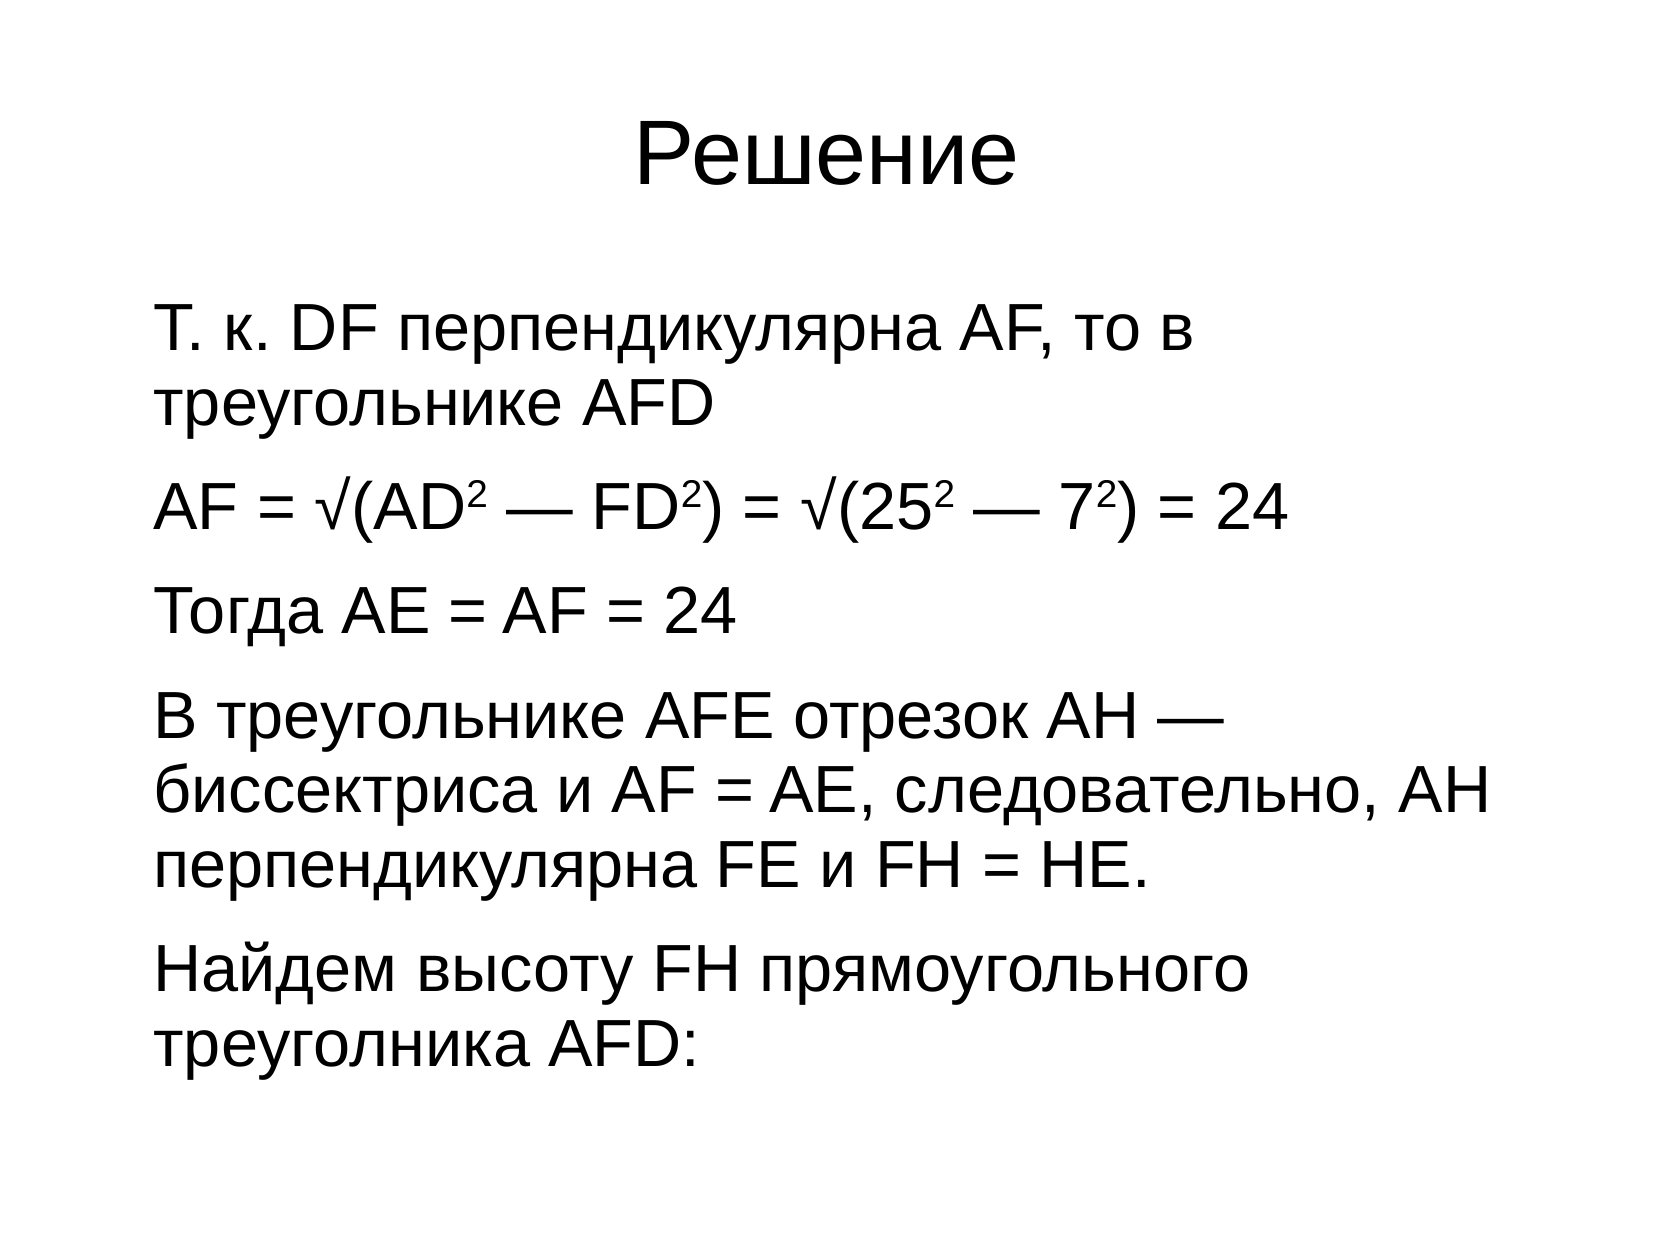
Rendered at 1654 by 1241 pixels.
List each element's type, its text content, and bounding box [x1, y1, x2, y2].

title Решение [82, 49, 1571, 257]
list Т. к. DF перпендикулярна AF, то в треугольнике AFD AF = √(AD2 — FD2) = √(252 — 72) = 24 Тогда AE = AF = 24 В треугольнике AFE отрезок AH — биссектриса и AF = AE, следовательно, AH перпендикулярна FE и FH = HE. Найдем высоту FH прямоугольного треуголника AFD: [82, 290, 1571, 1109]
